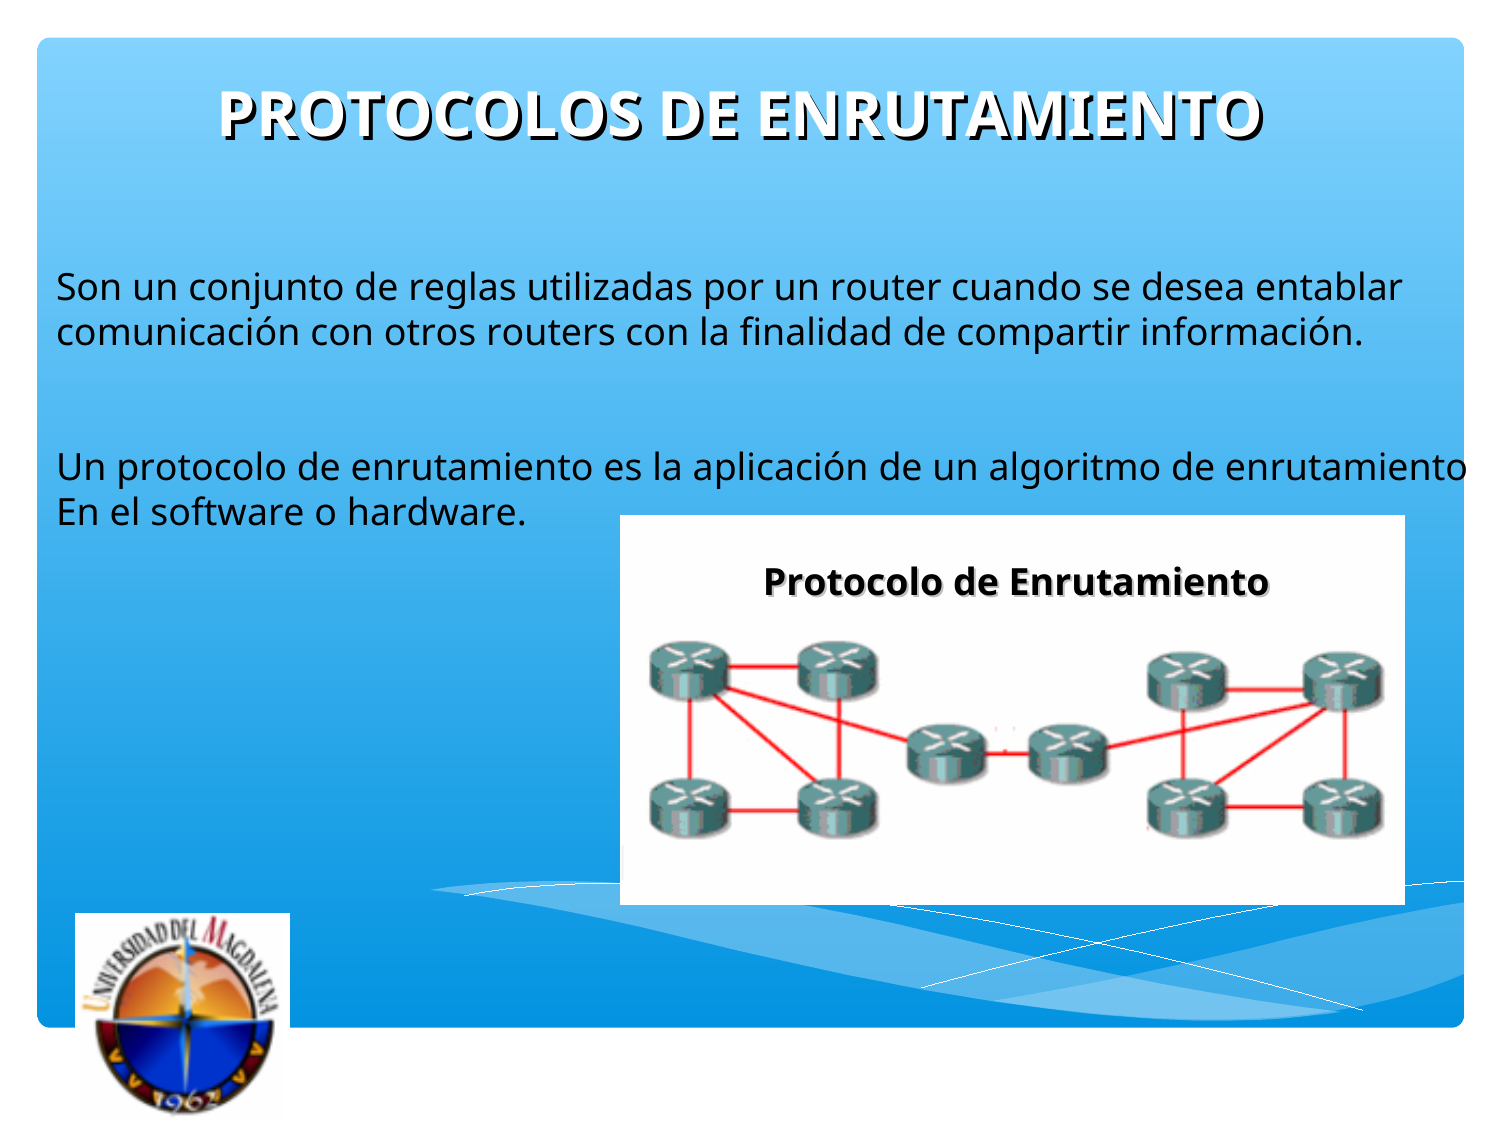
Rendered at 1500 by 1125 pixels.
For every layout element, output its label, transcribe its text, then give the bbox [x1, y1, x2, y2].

text_box PROTOCOLOS DE ENRUTAMIENTO [202, 66, 1280, 157]
picture [75, 914, 290, 1125]
text_box Protocolo de Enrutamiento [748, 550, 1285, 612]
picture [620, 515, 1405, 905]
text_box Son un conjunto de reglas utilizadas por un router cuando se desea entablar comunicación con otros routers con la finalidad de compartir información. Un protocolo de enrutamiento es la aplicación de un algoritmo de enrutamiento En el software o hardware. [41, 255, 1495, 541]
